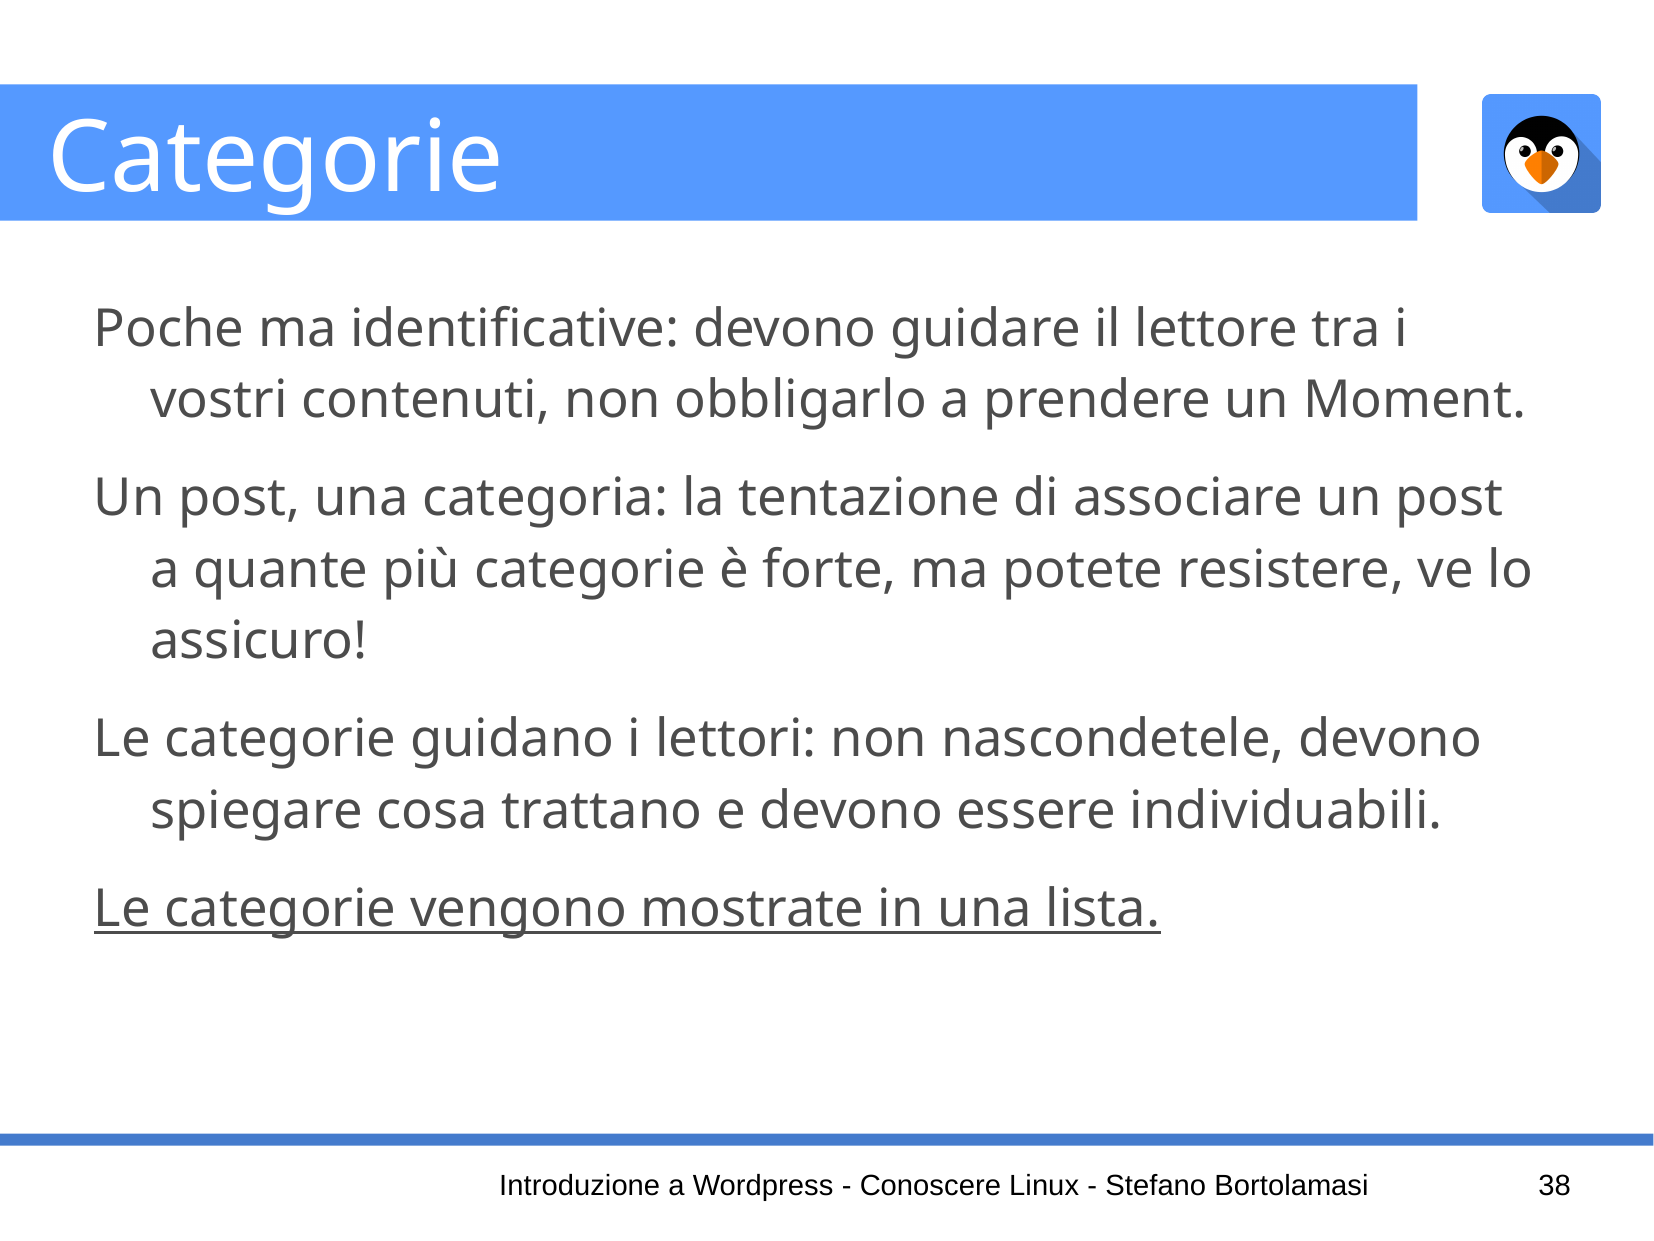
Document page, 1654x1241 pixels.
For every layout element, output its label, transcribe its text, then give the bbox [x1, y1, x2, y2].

list Poche ma identificative: devono guidare il lettore tra i vostri contenuti, non obbligarlo a prendere un Moment. Un post, una categoria: la tentazione di associare un post a quante più categorie è forte, ma potete resistere, ve lo assicuro! Le categorie guidano i lettori: non nascondetele, devono spiegare cosa trattano e devono essere individuabili. Le categorie vengono mostrate in una lista. [82, 290, 1538, 1010]
title Categorie [0, 91, 1418, 214]
picture [1482, 94, 1601, 213]
